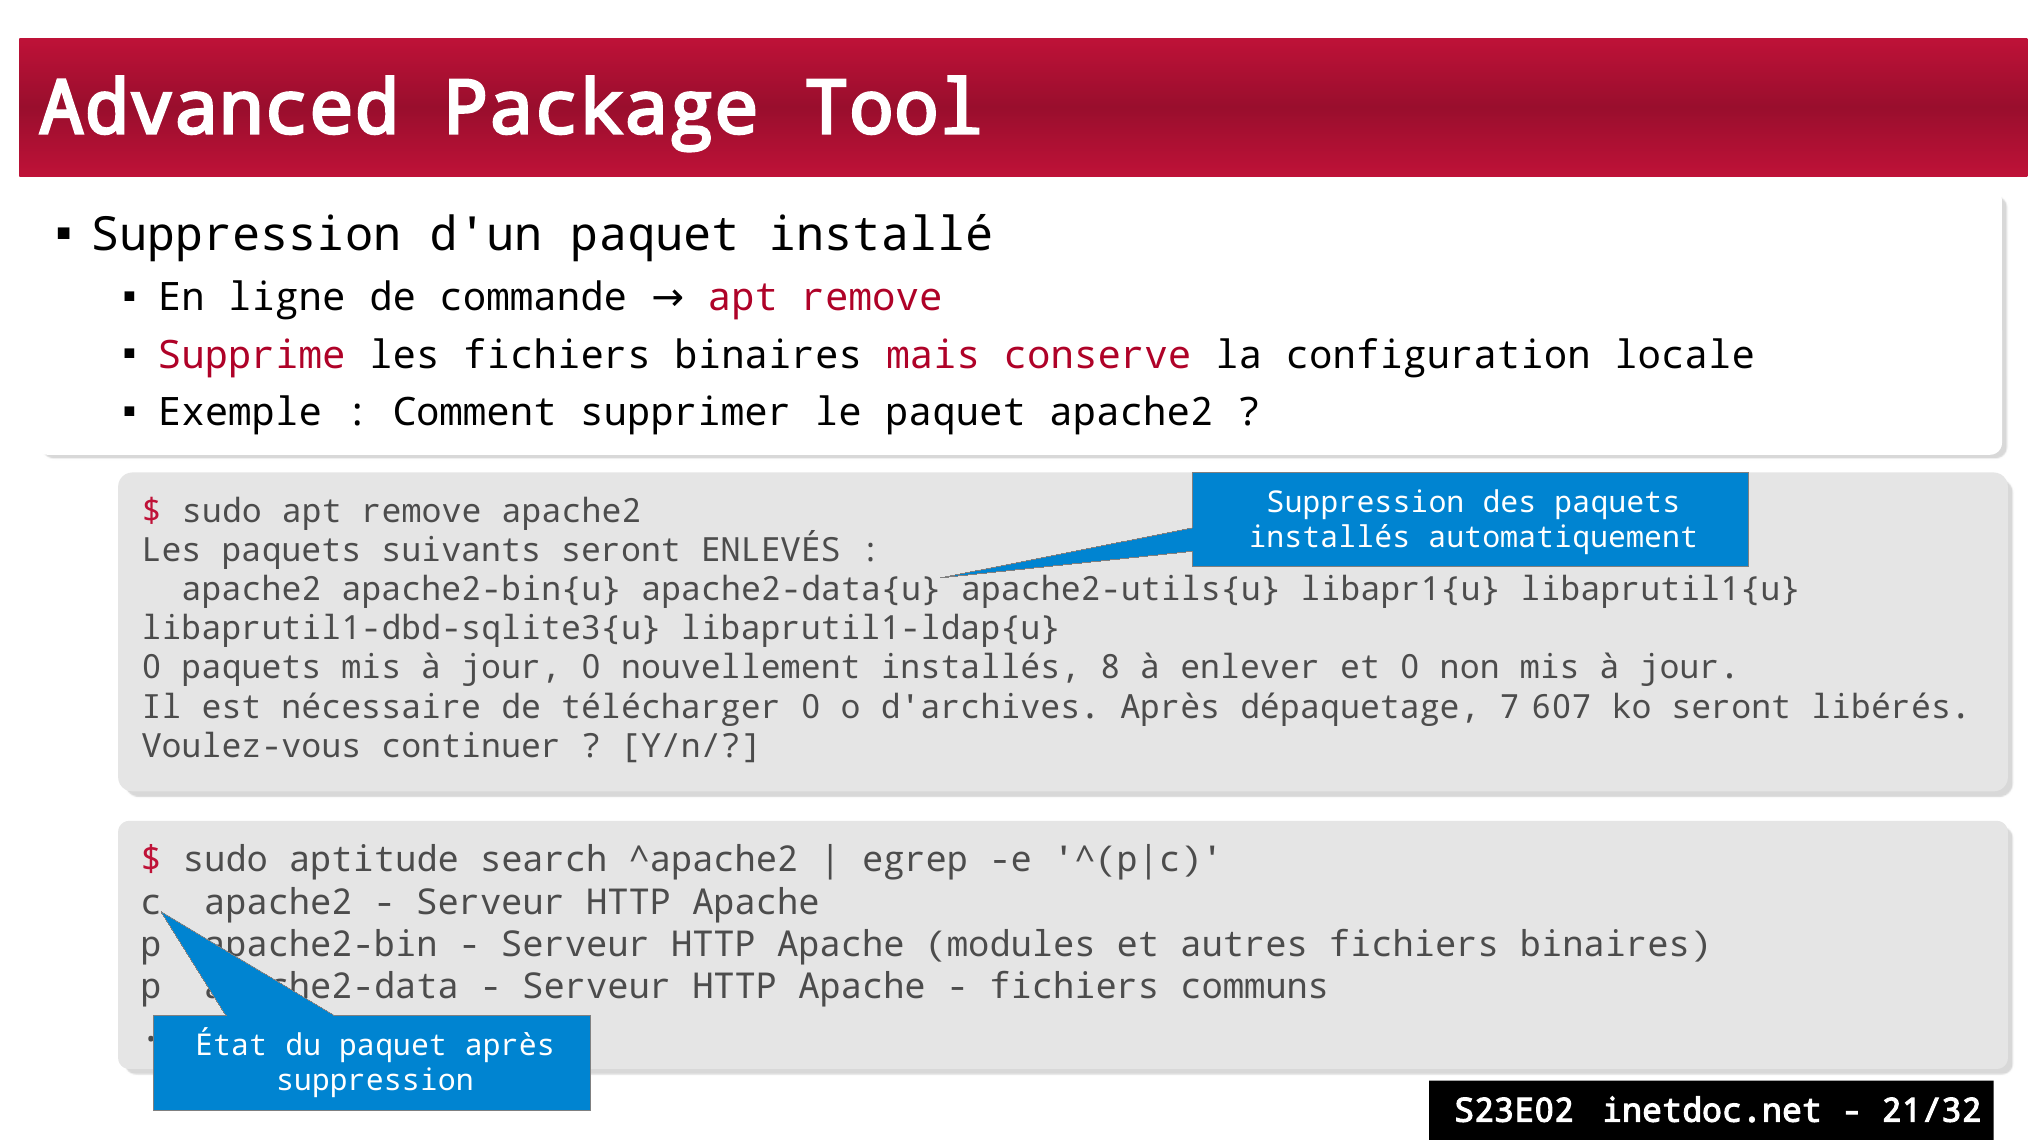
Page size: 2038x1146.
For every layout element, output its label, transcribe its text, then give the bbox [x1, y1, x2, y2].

text_box État du paquet après suppression [153, 911, 591, 1111]
text_box Suppression d'un paquet installé En ligne de commande → apt remove Supprime les fichiers binaires mais conserve la configuration locale Exemple : Comment supprimer le paquet apache2 ? [35, 188, 2003, 455]
text_box Suppression des paquets installés automatiquement [940, 472, 1749, 578]
text_box S23E02 inetdoc.net - <numéro>/32 [1429, 1080, 1994, 1140]
text_box $ sudo aptitude search ^apache2 | egrep -e '^(p|c)' c apache2 - Serveur HTTP Apache p apache2-bin - Serveur HTTP Apache (modules et autres fichiers binaires) p apache2-data - Serveur HTTP Apache - fichiers communs ... [118, 820, 2008, 1069]
text_box $ sudo apt remove apache2 Les paquets suivants seront ENLEVÉS : apache2 apache2-bin{u} apache2-data{u} apache2-utils{u} libapr1{u} libaprutil1{u} libaprutil1-dbd-sqlite3{u} libaprutil1-ldap{u} 0 paquets mis à jour, 0 nouvellement installés, 8 à enlever et 0 non mis à jour. Il est nécessaire de télécharger 0 o d'archives. Après dépaquetage, 7 607 ko seront libérés. Voulez-vous continuer ? [Y/n/?] [118, 472, 2008, 792]
text_box Advanced Package Tool [19, 38, 2028, 177]
